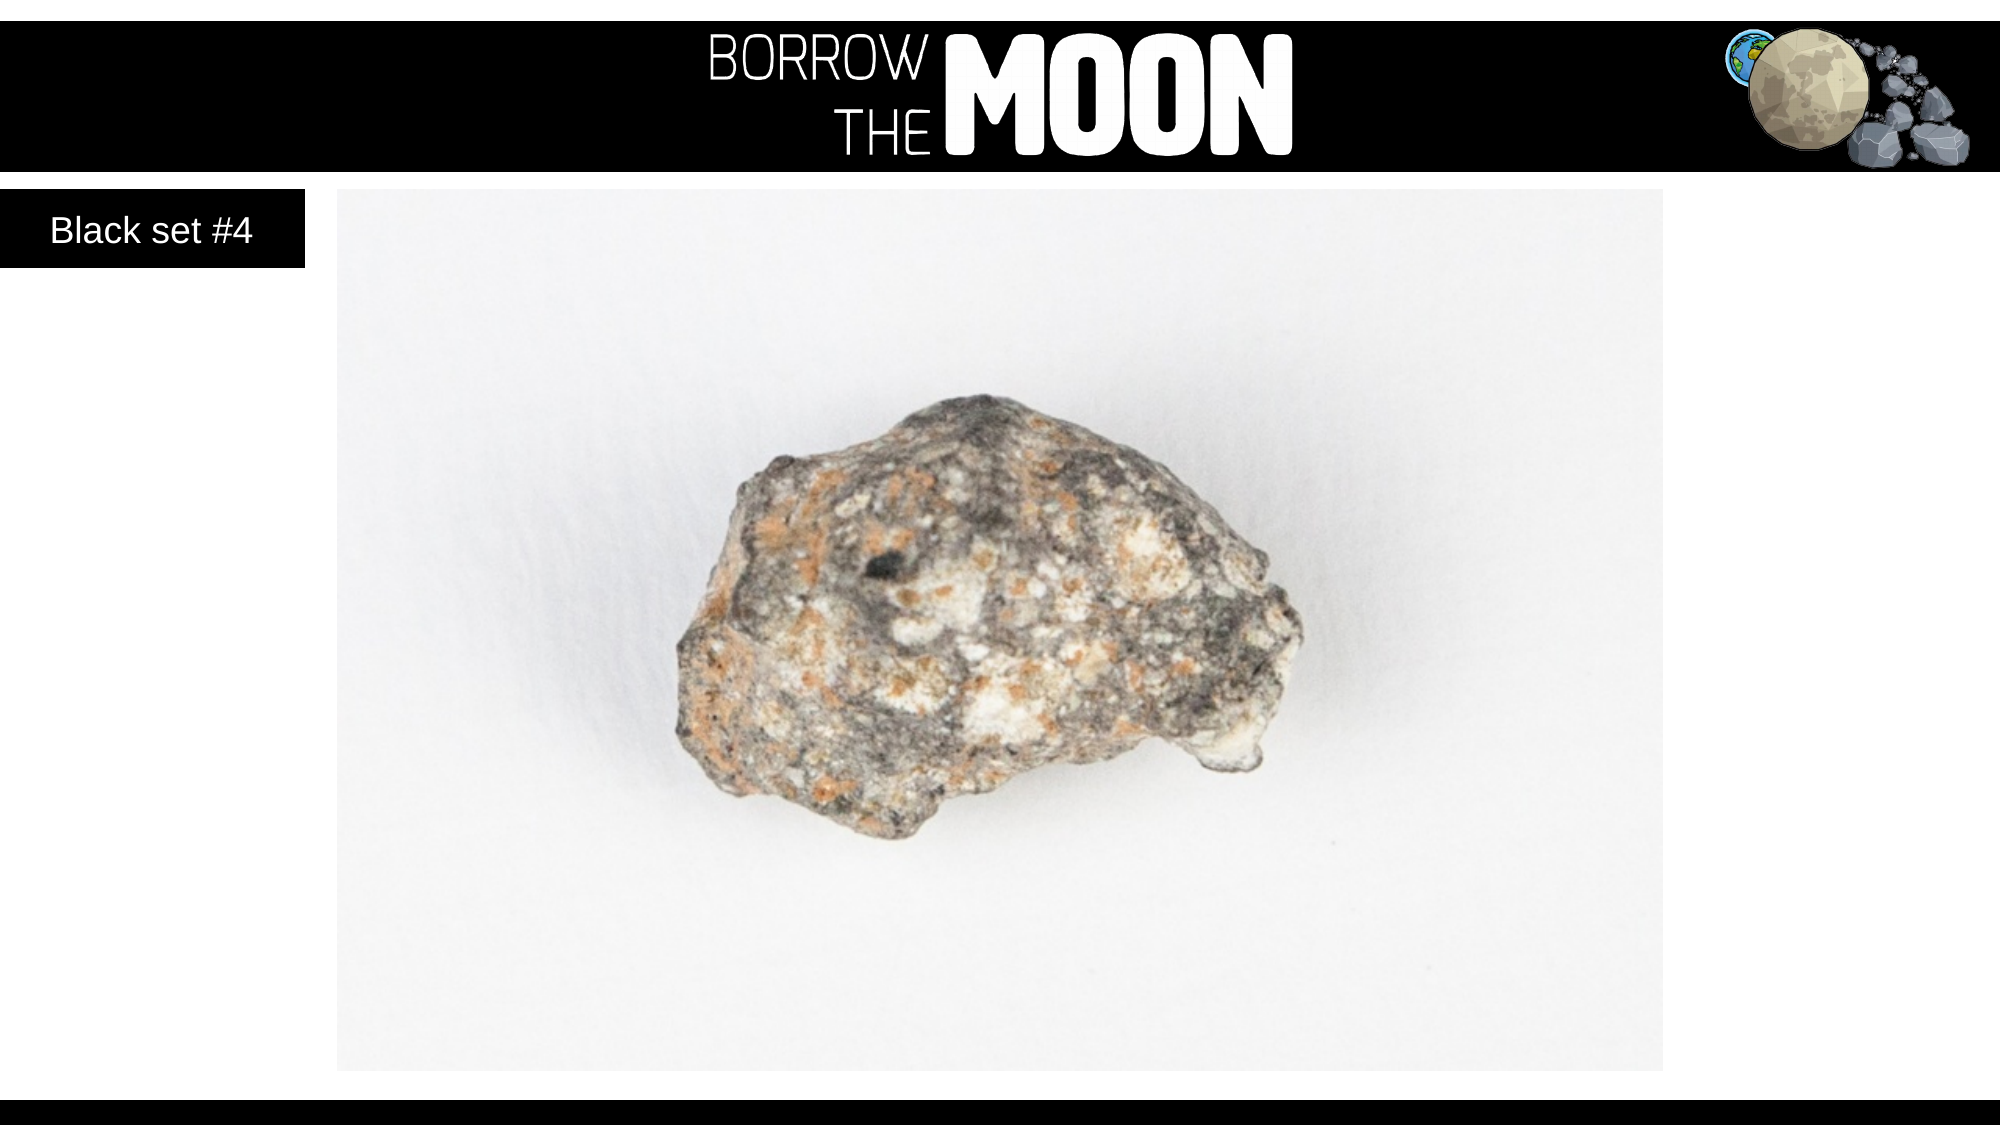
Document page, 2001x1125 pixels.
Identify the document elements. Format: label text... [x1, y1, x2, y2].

text_box Black set #4 [0, 189, 305, 268]
picture [337, 189, 1663, 1071]
